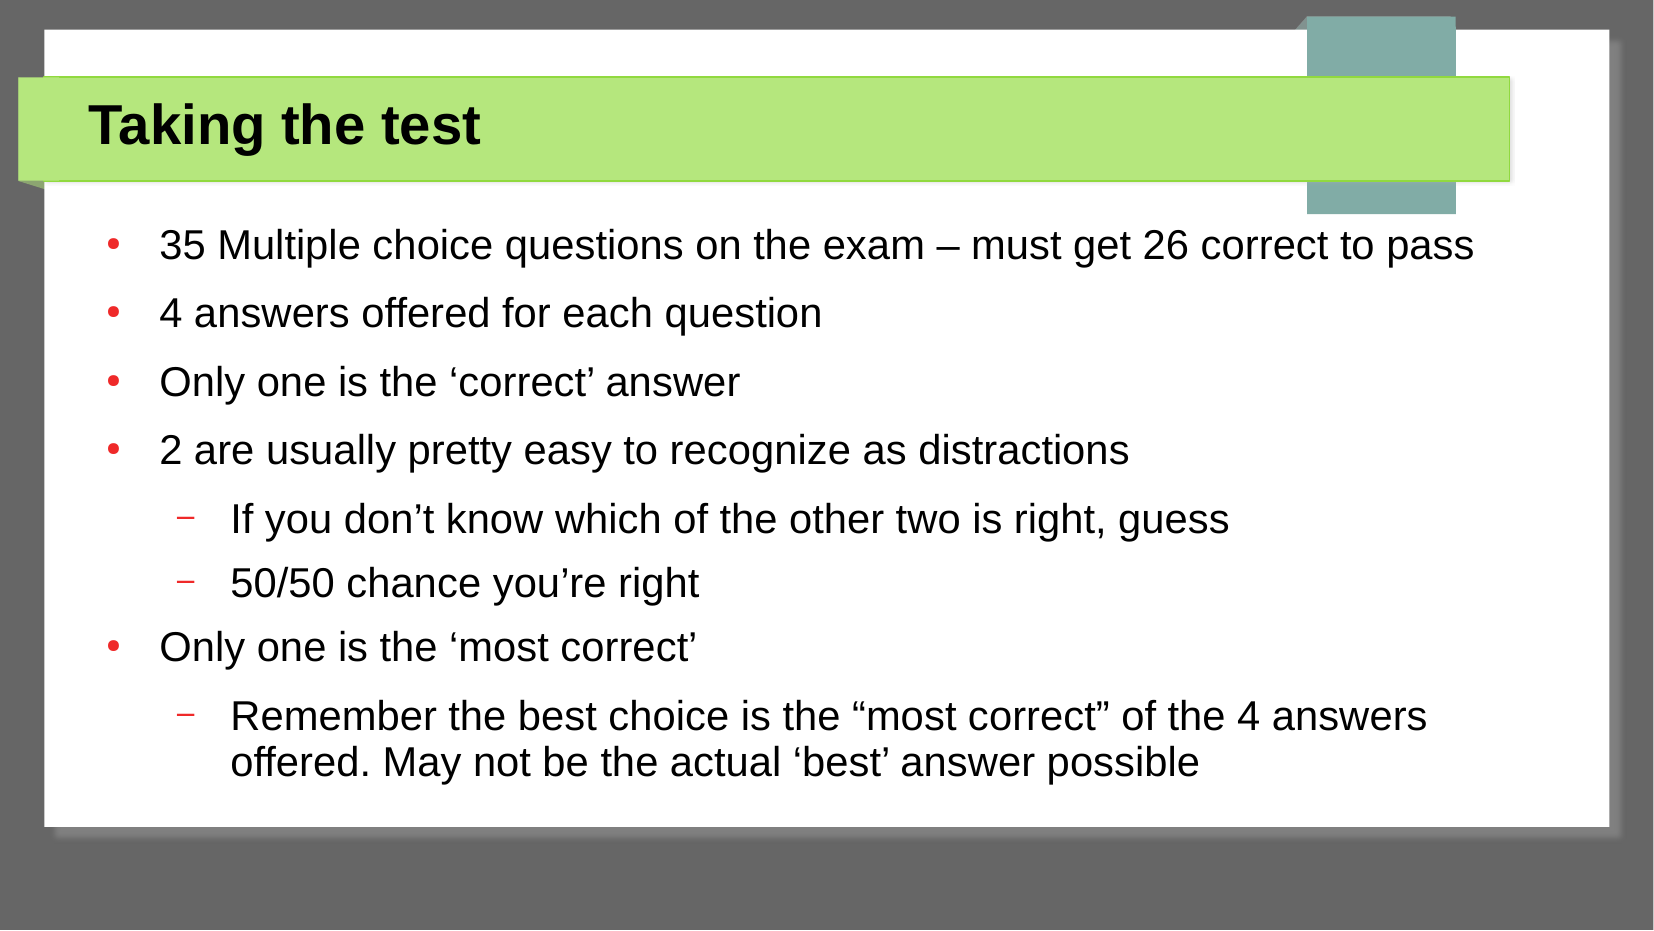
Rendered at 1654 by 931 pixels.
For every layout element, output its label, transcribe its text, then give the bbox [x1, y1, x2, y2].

title Taking the test [88, 73, 1506, 178]
list 35 Multiple choice questions on the exam – must get 26 correct to pass 4 answers offered for each question Only one is the ‘correct’ answer 2 are usually pretty easy to recognize as distractions If you don’t know which of the other two is right, guess 50/50 chance you’re right Only one is the ‘most correct’ Remember the best choice is the “most correct” of the 4 answers offered. May not be the actual ‘best’ answer possible [88, 221, 1565, 813]
